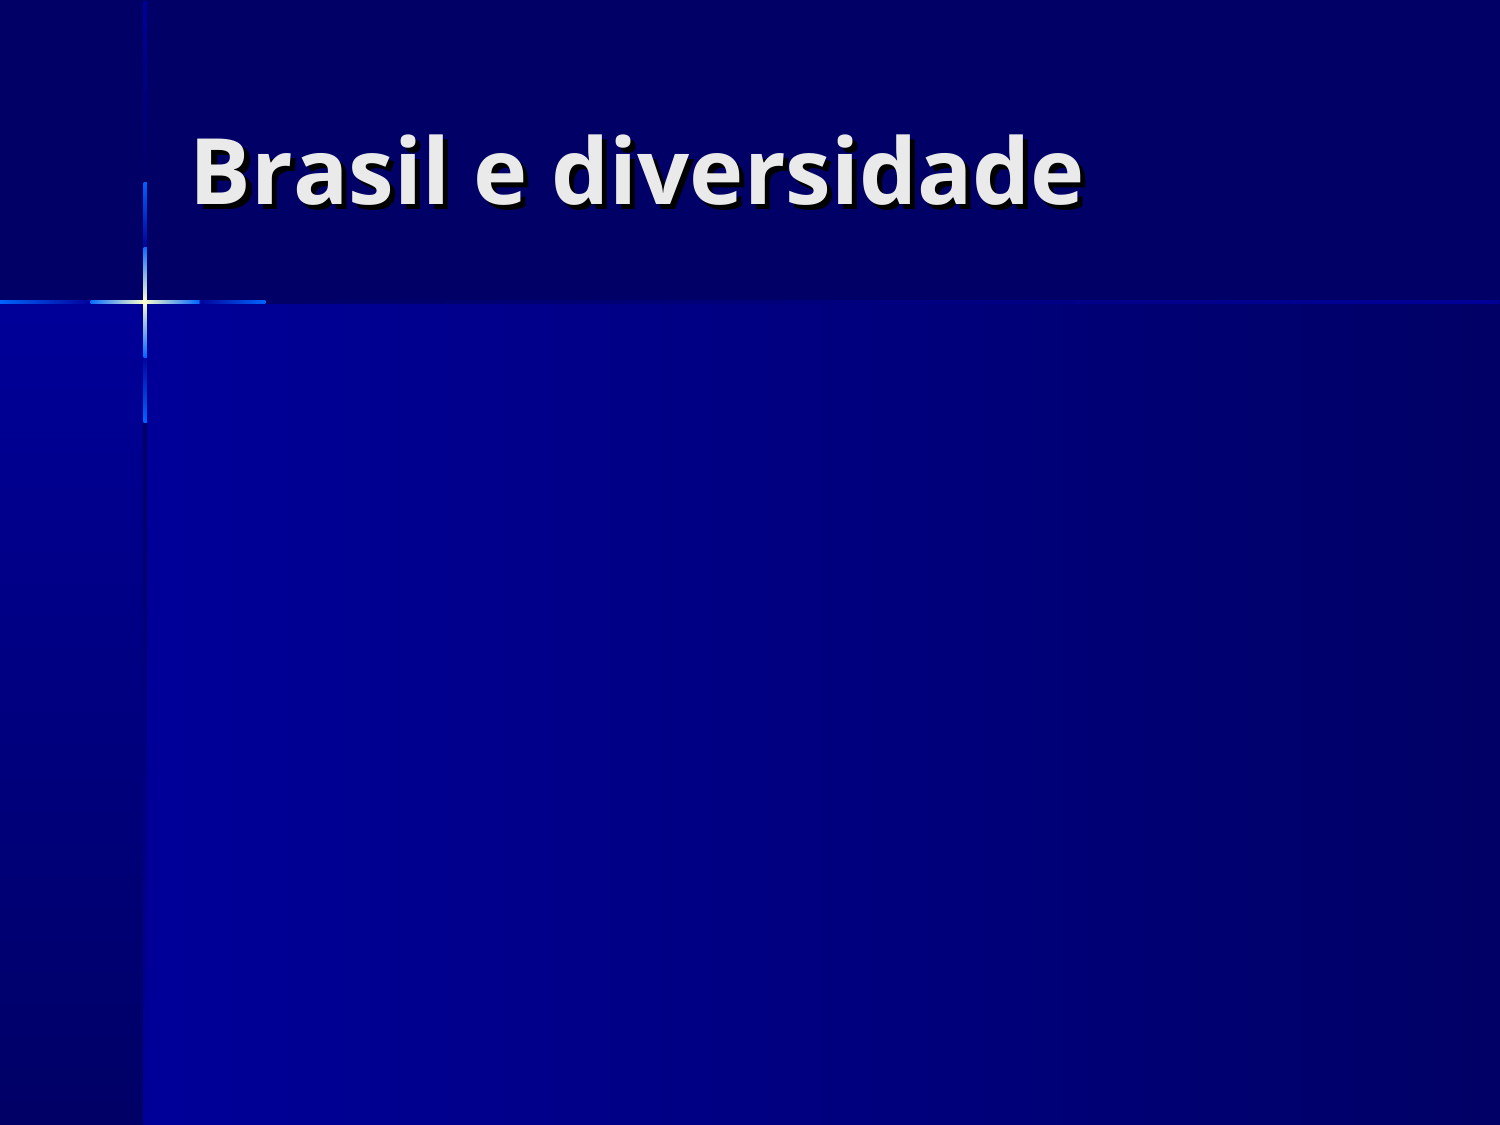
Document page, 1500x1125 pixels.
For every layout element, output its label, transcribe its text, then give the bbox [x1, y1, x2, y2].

title Brasil e diversidade [174, 49, 1413, 285]
